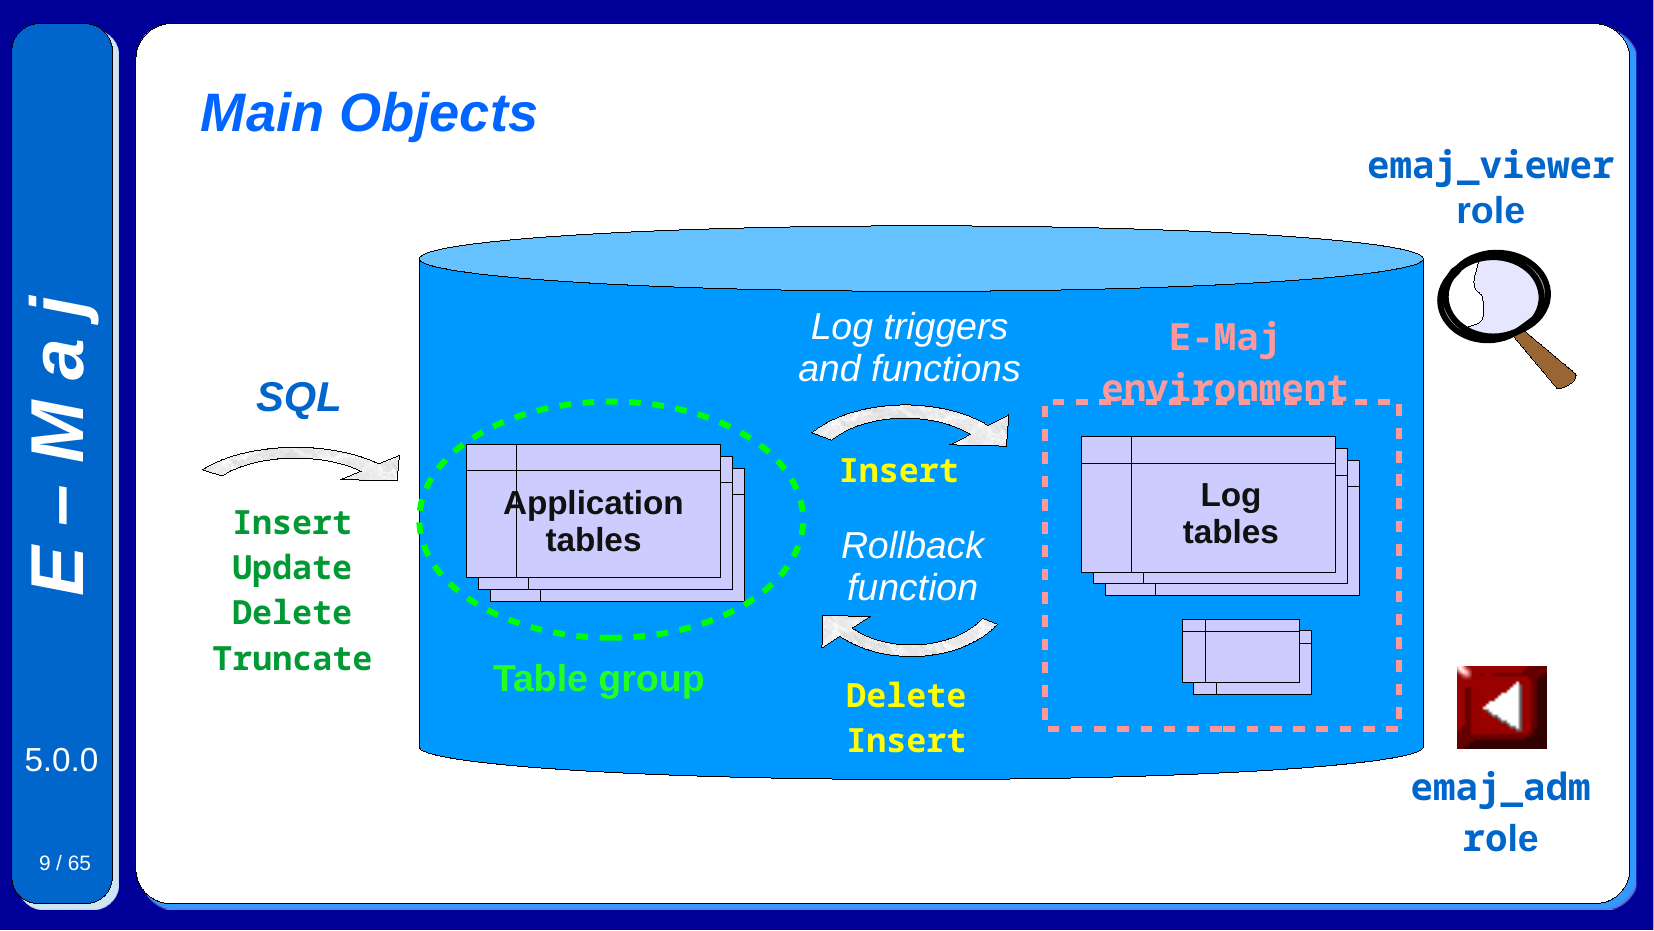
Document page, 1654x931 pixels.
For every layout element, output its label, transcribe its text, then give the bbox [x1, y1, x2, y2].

text_box Delete Insert [802, 664, 1010, 759]
text_box emaj_viewer role [1352, 131, 1631, 233]
text_box [419, 260, 1424, 780]
text_box [1440, 252, 1577, 389]
title Main Objects [200, 34, 1575, 191]
text_box [202, 447, 400, 481]
text_box emaj_adm role [1395, 752, 1609, 859]
text_box Log tables [1138, 468, 1323, 561]
list “Multi-groups” variants of functions emaj_start_groups (groups_array, … ) emaj_stop_groups (groups_array, … ) emaj_set_mark_groups (groups_array, … ) emaj_rollback_groups (groups_array, … ) emaj_logged_rollback_groups (groups_array, … ) emaj_log_stat_groups (groups_array, … ) emaj_gen_sql_groups (groups_array, … ) Shared mark across groups. Both PostgreSQL syntaxes for groups arrays ARRAY['group 1', 'group 2', … ] '{"group 1", "group 2", … }' [419, 225, 1424, 292]
text_box E-Maj environment [1086, 303, 1369, 406]
text_box Insert [817, 439, 981, 494]
picture [1457, 666, 1547, 749]
text_box Log triggers and functions [761, 298, 1058, 398]
text_box Insert Update Delete Truncate [183, 491, 402, 661]
text_box Rollback function [755, 516, 1070, 616]
text_box Table group [478, 649, 768, 707]
text_box Application tables [448, 476, 739, 569]
text_box SQL [194, 366, 404, 428]
